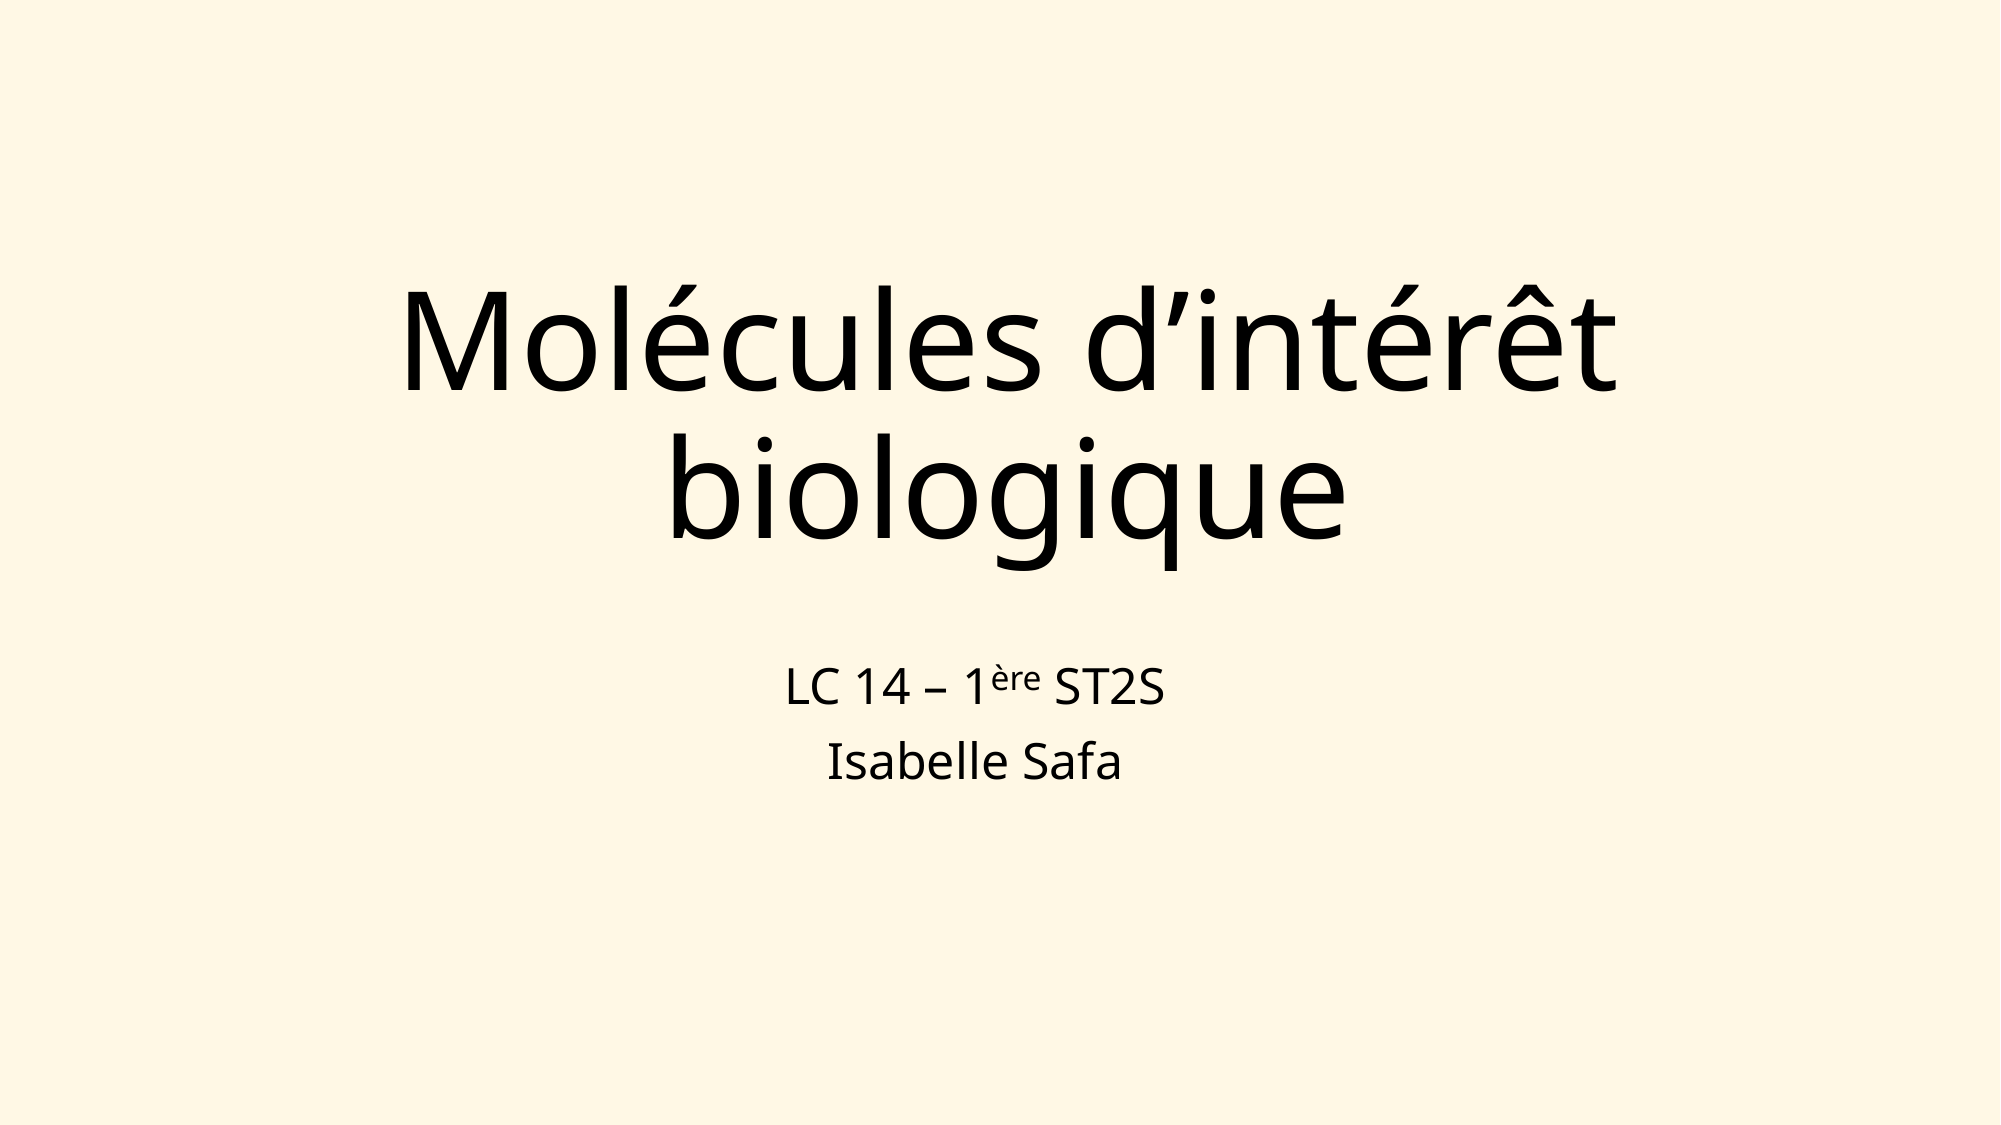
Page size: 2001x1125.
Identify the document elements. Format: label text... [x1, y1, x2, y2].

subtitle LC 14 – 1ère ST2S Isabelle Safa [225, 654, 1726, 926]
title Molécules d’intérêt biologique [123, 184, 1892, 576]
